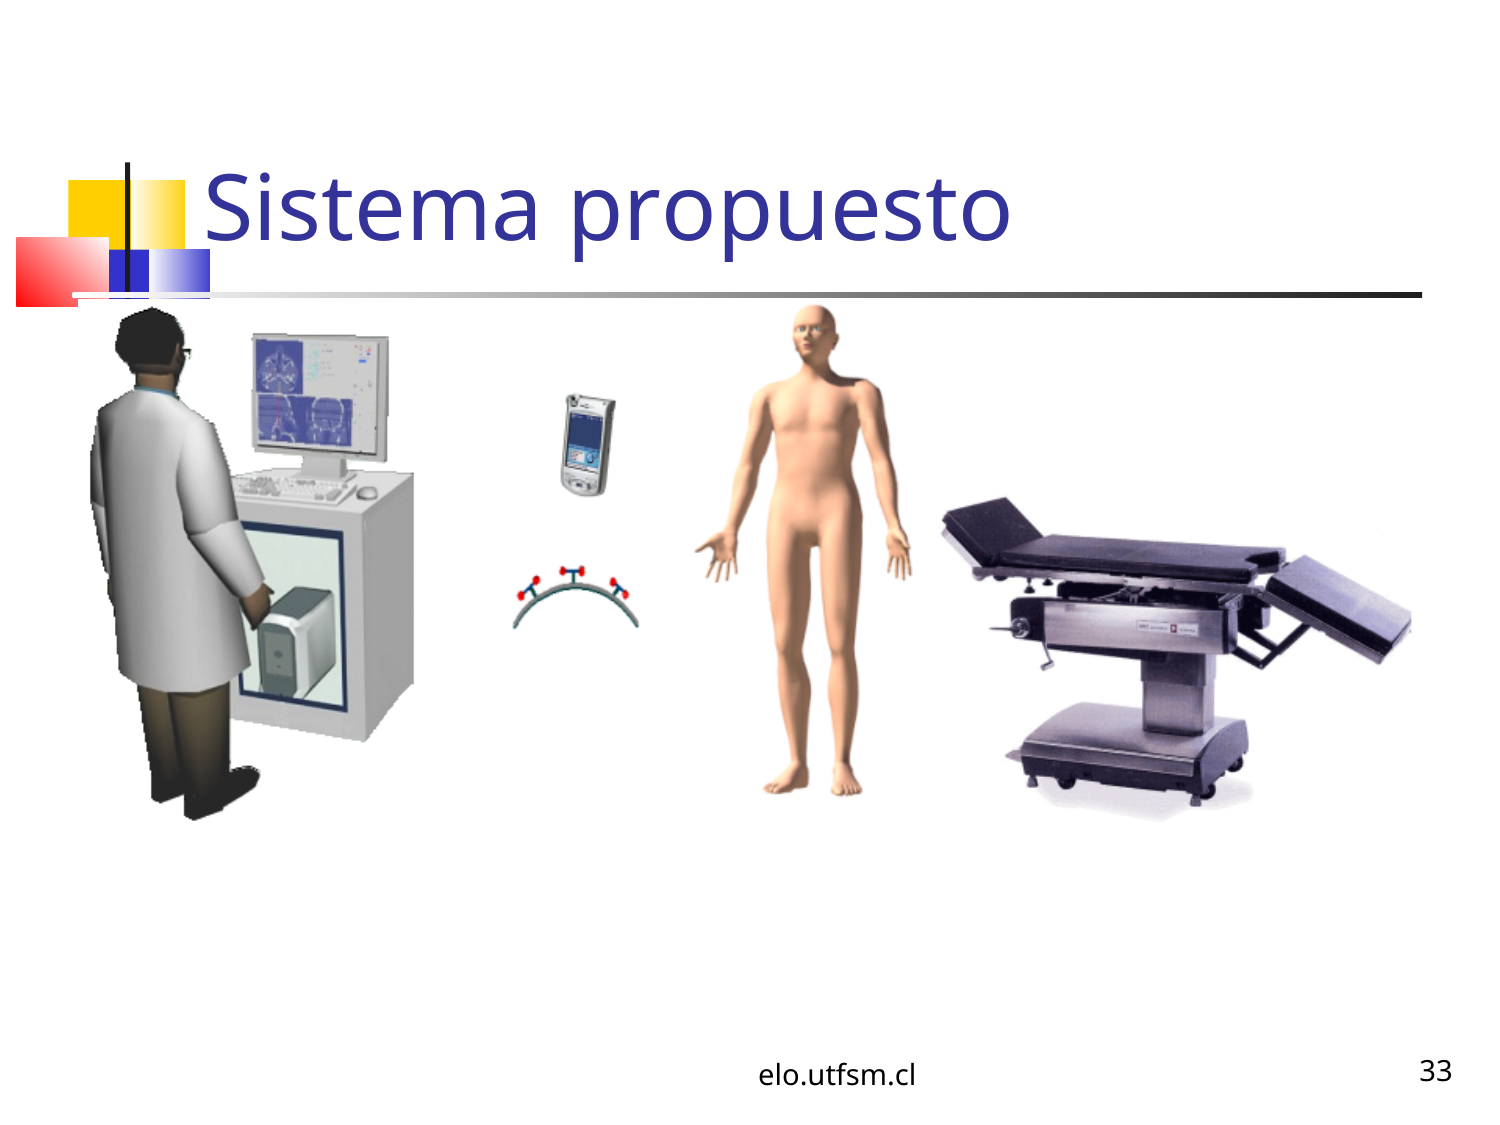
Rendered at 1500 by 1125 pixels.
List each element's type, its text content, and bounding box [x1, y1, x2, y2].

text_box elo.utfsm.cl [599, 1024, 1075, 1100]
picture [78, 299, 1413, 835]
title Sistema propuesto [188, 35, 1269, 276]
text_box 19 [1155, 1024, 1468, 1100]
